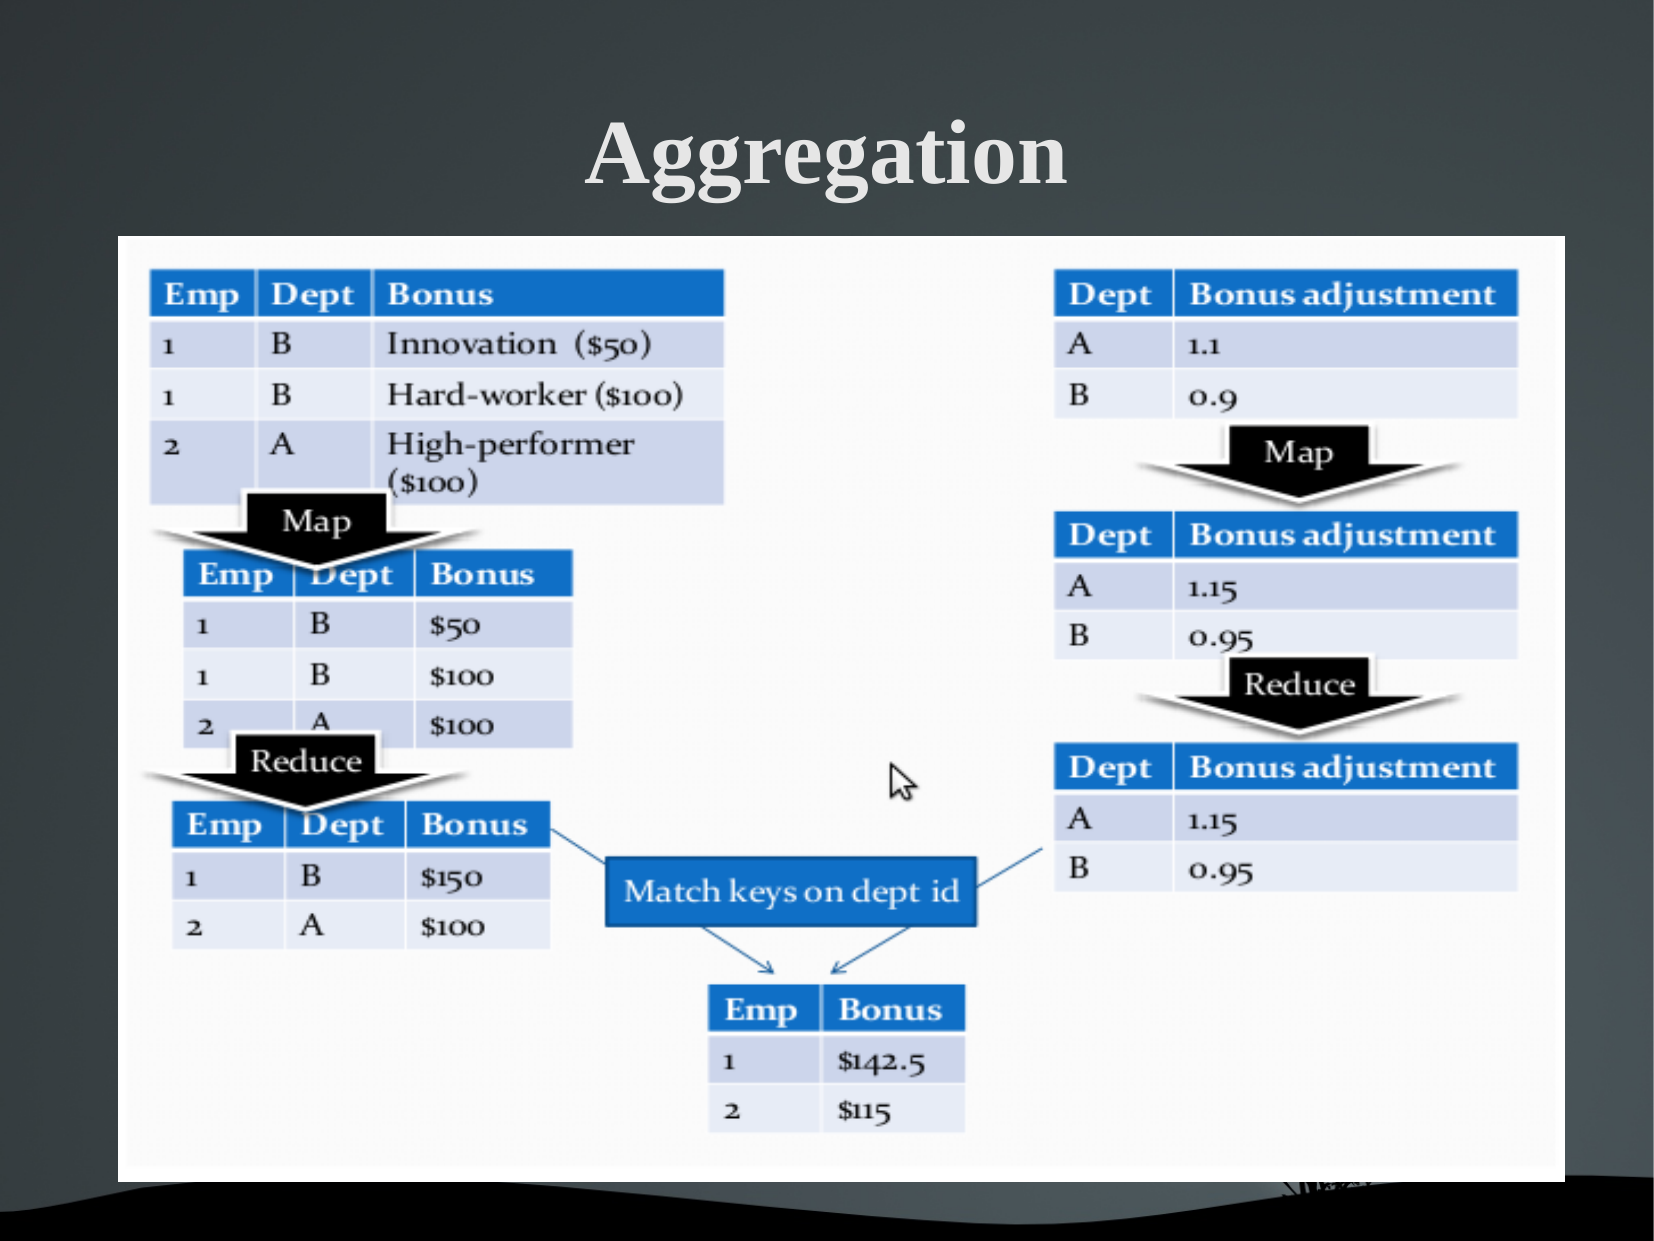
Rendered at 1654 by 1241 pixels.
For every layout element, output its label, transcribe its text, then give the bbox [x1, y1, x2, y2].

picture [0, 0, 1654, 1241]
title Aggregation [82, 56, 1571, 250]
